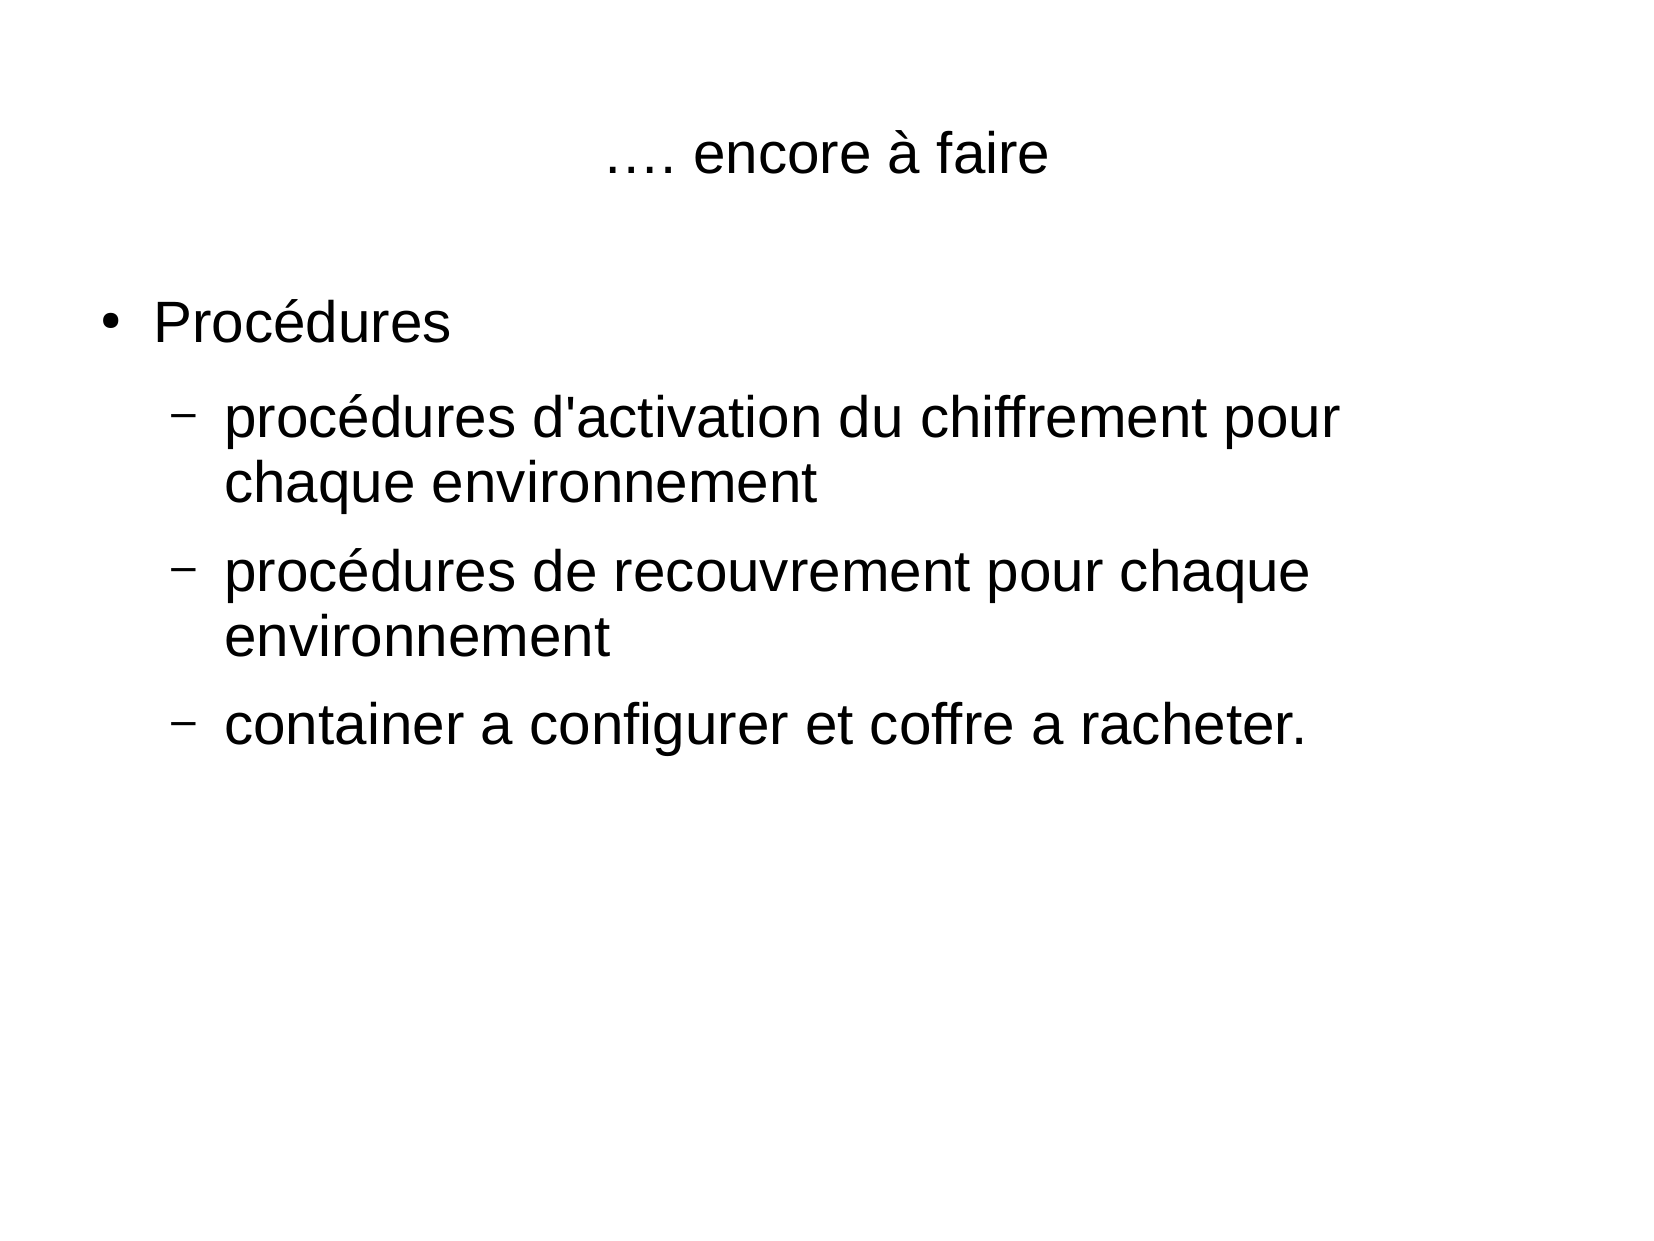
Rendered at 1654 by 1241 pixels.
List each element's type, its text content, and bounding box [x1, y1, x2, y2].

list Procédures procédures d'activation du chiffrement pour chaque environnement procédures de recouvrement pour chaque environnement container a configurer et coffre a racheter. [82, 290, 1538, 1010]
title …. encore à faire [82, 49, 1571, 257]
